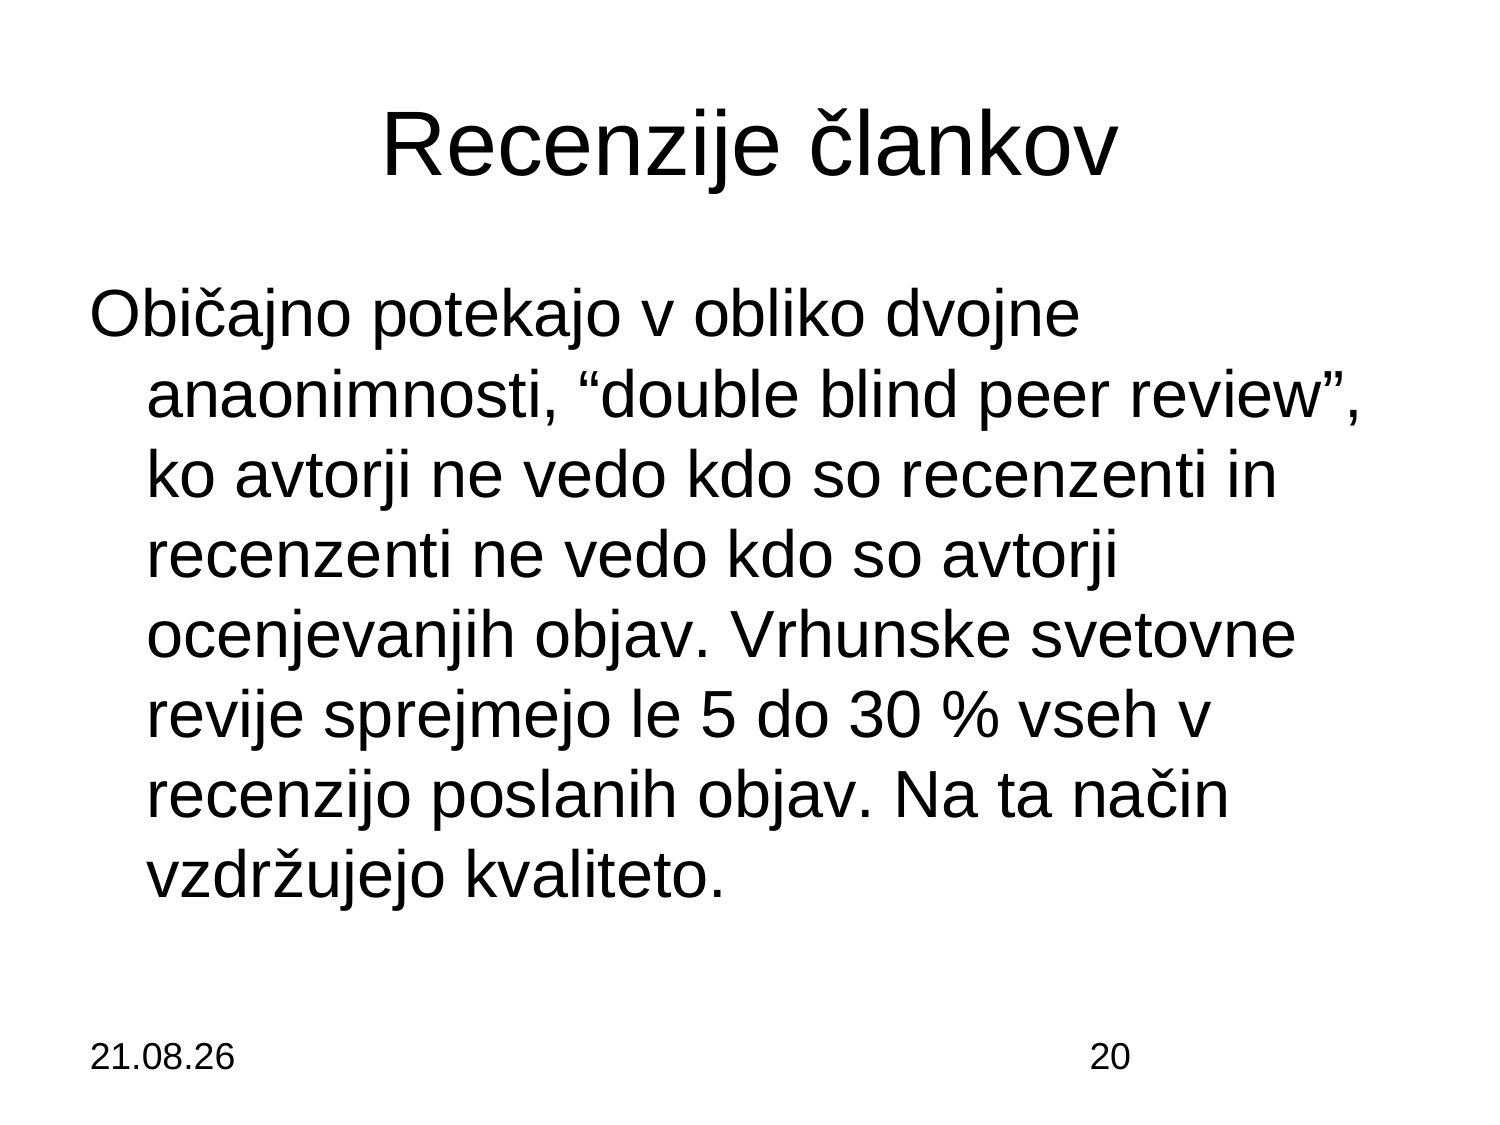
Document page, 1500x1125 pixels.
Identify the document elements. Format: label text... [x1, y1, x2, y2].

list Običajno potekajo v obliko dvojne anaonimnosti, “double blind peer review”, ko avtorji ne vedo kdo so recenzenti in recenzenti ne vedo kdo so avtorji ocenjevanjih objav. Vrhunske svetovne revije sprejmejo le 5 do 30 % vseh v recenzijo poslanih objav. Na ta način vzdržujejo kvaliteto. [75, 262, 1426, 1006]
title Recenzije člankov [75, 45, 1426, 233]
